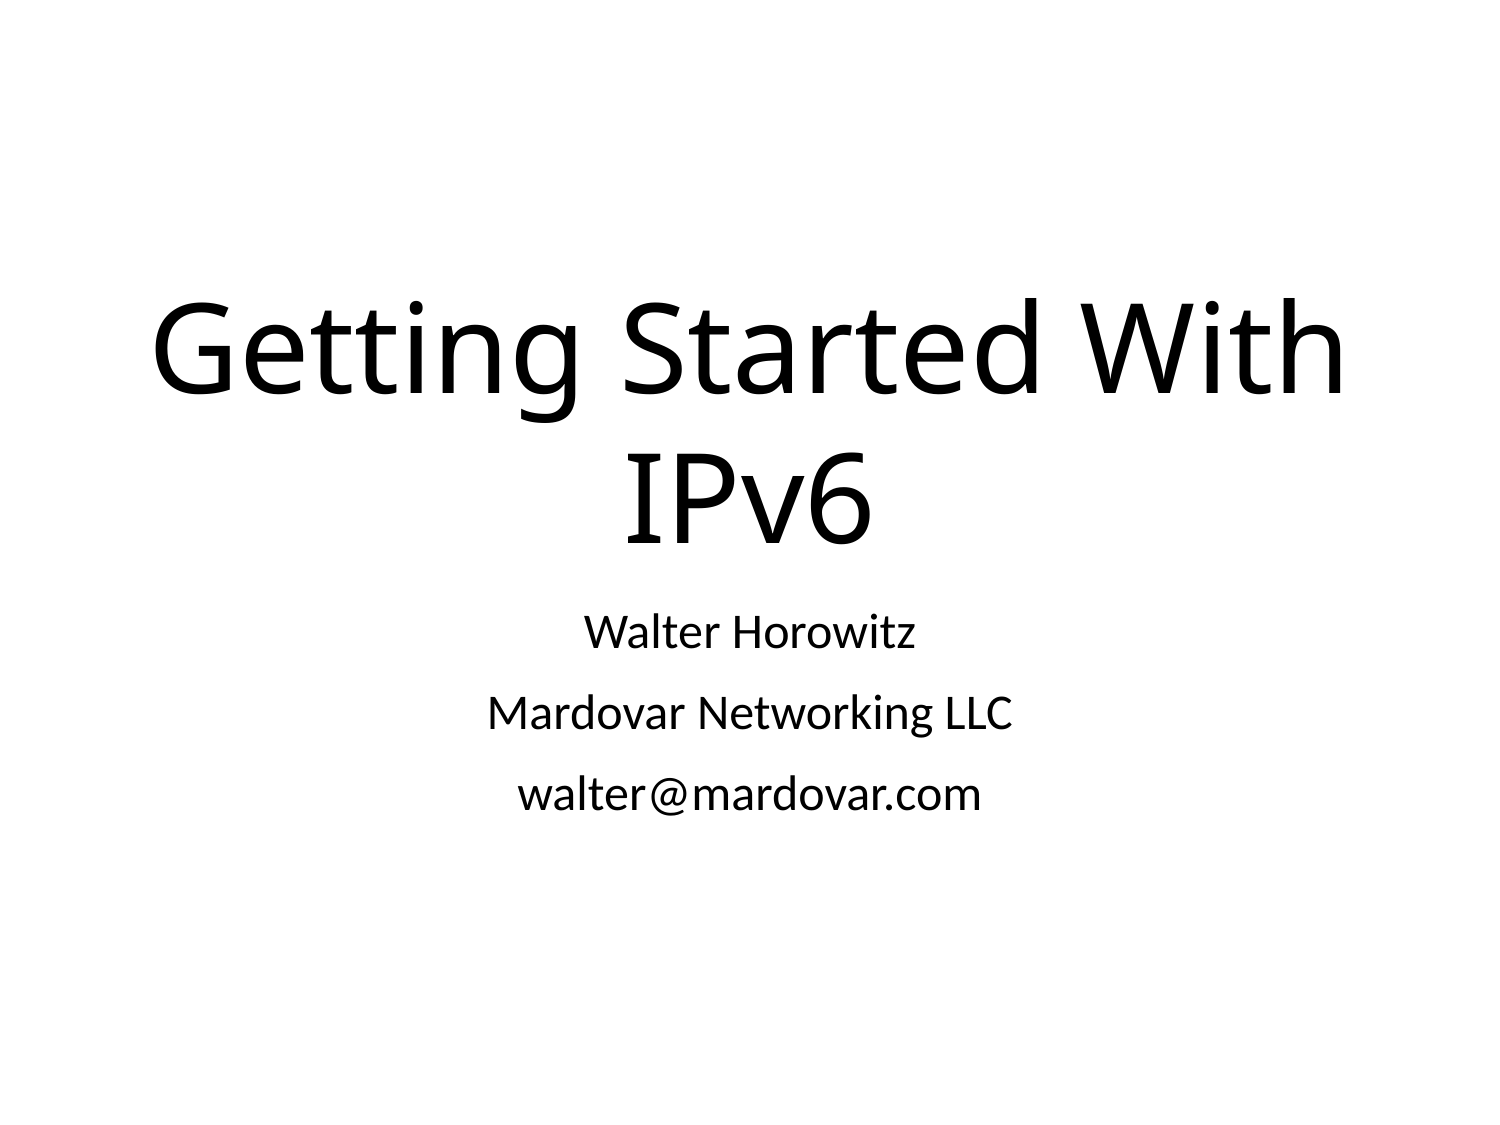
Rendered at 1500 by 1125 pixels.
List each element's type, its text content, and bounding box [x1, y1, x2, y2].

subtitle Walter Horowitz Mardovar Networking LLC walter@mardovar.com [187, 590, 1313, 863]
title Getting Started With IPv6 [112, 184, 1388, 576]
